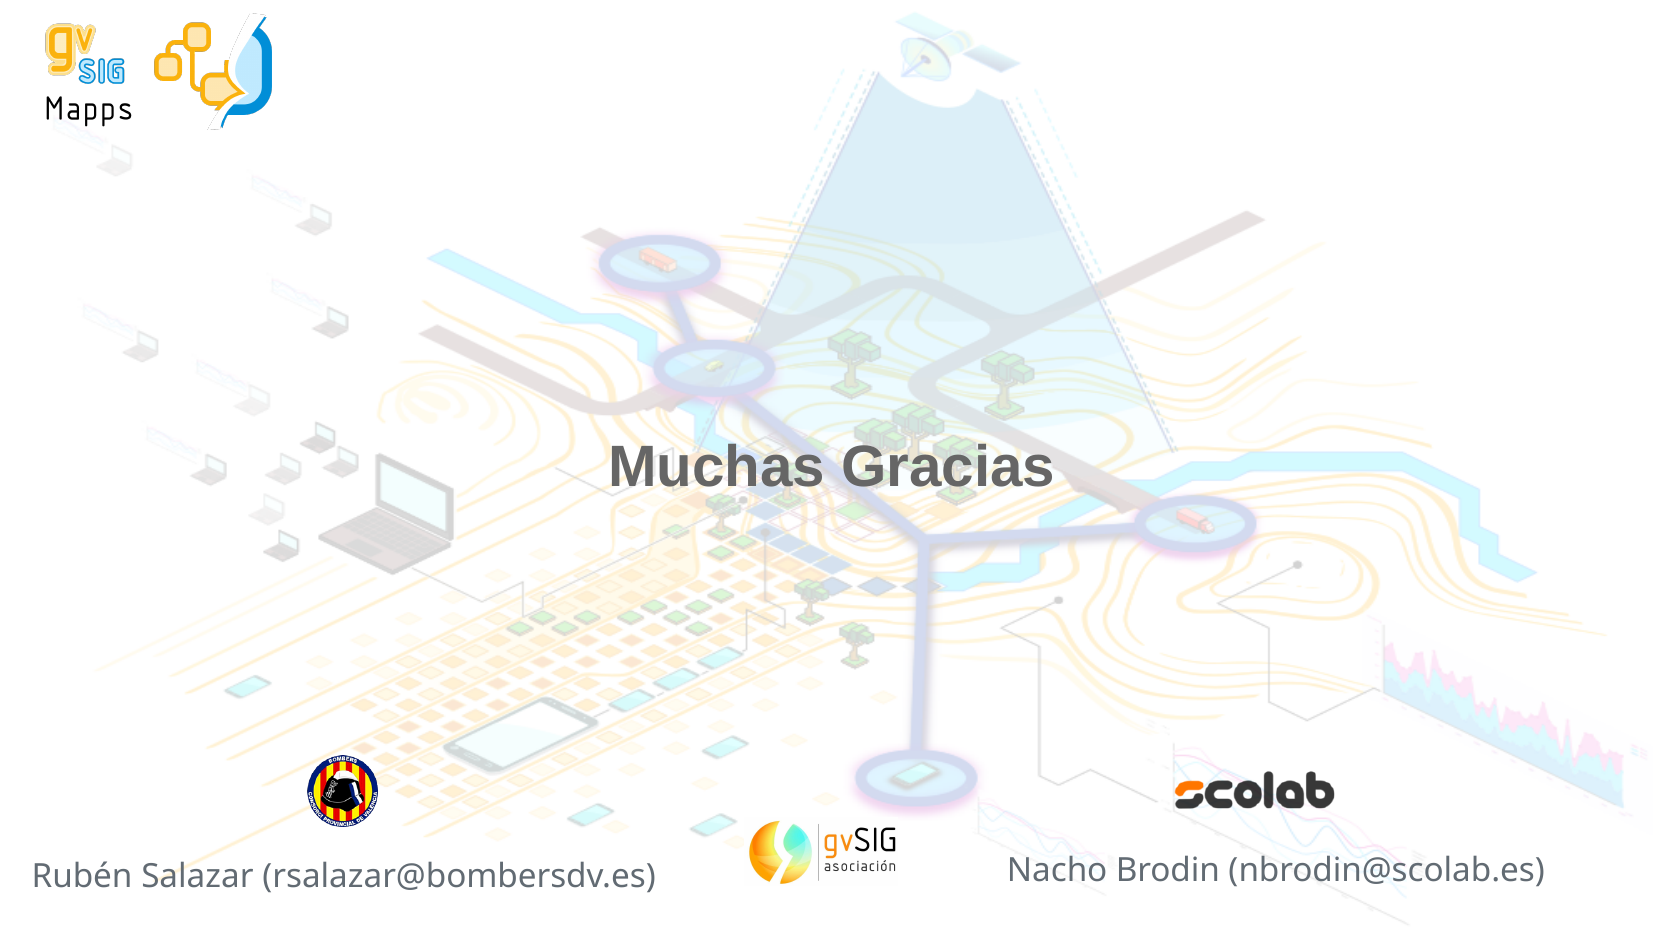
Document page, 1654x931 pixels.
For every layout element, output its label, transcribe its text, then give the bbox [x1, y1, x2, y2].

picture [0, 0, 1654, 931]
text_box Rubén Salazar (rsalazar@bombersdv.es) [16, 844, 721, 898]
title Muchas Gracias [608, 401, 1128, 532]
text_box Nacho Brodin (nbrodin@scolab.es) [992, 838, 1596, 904]
